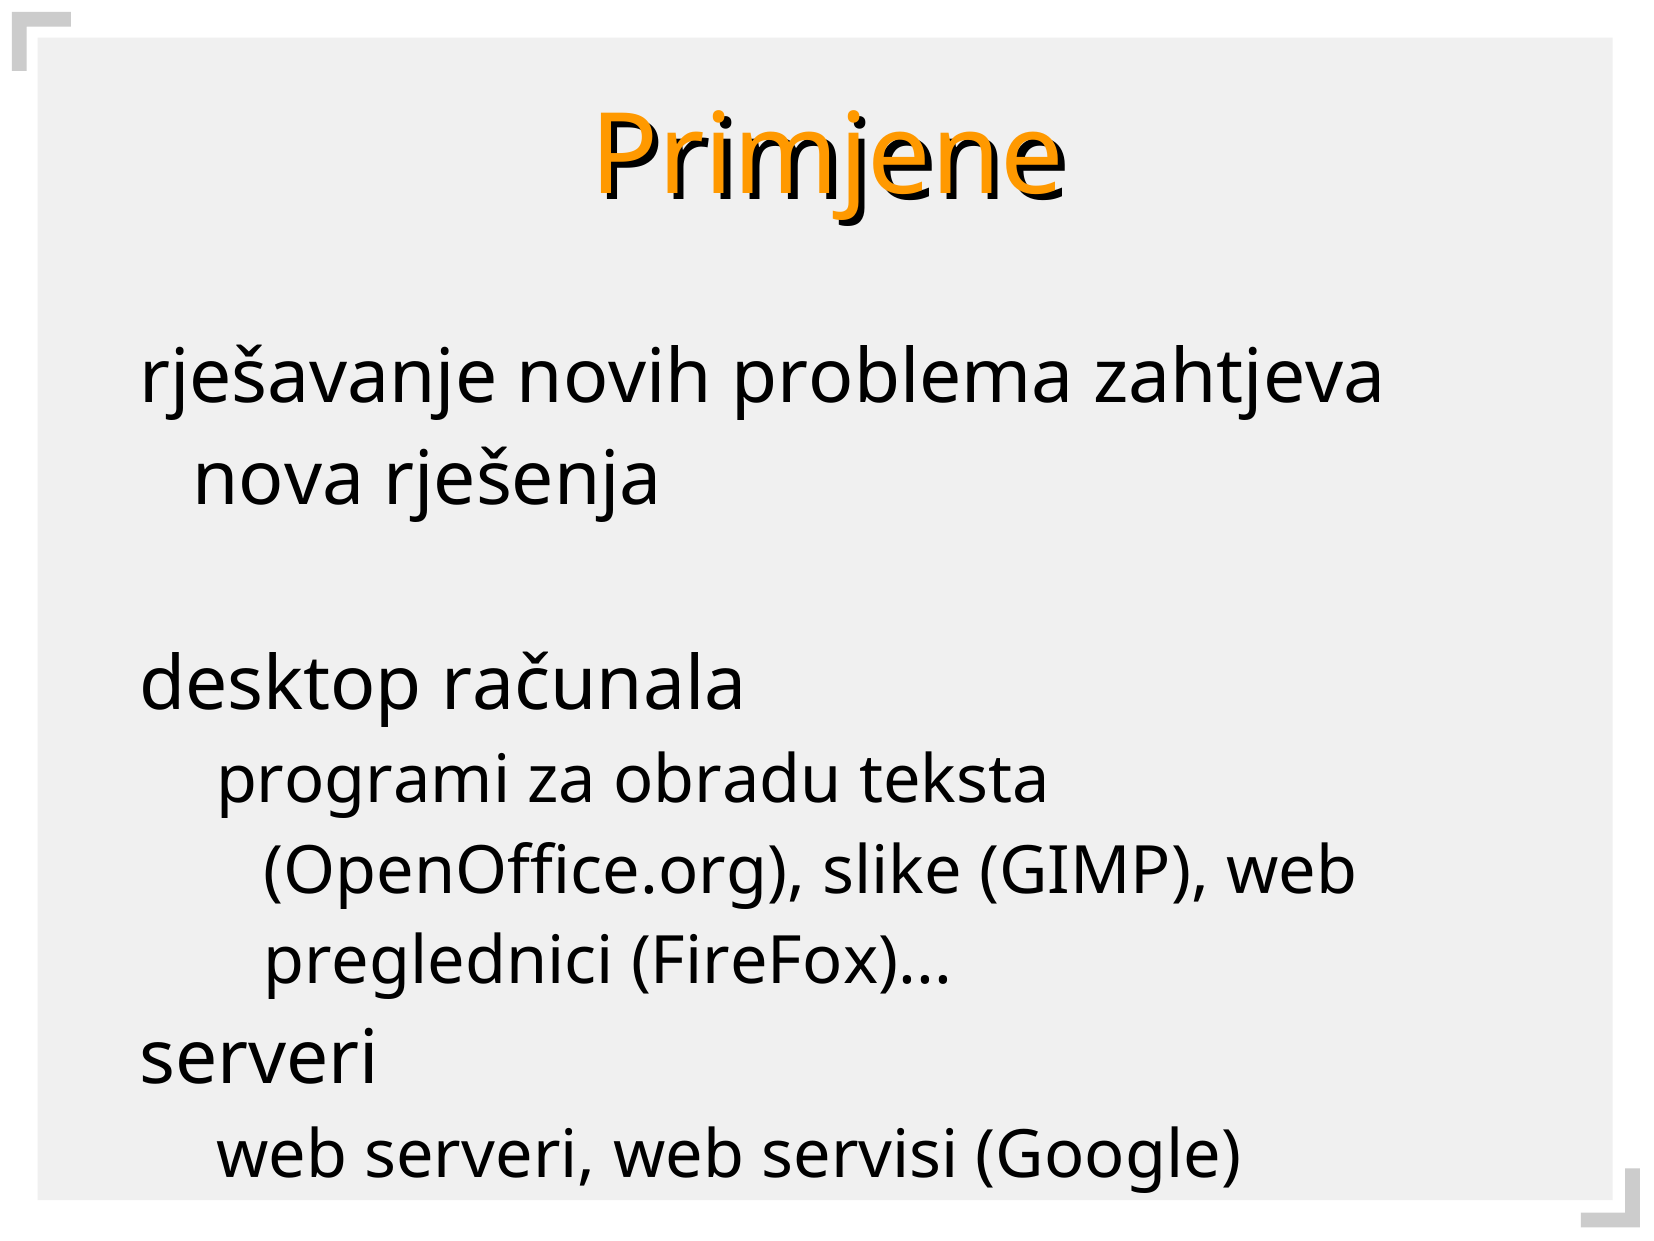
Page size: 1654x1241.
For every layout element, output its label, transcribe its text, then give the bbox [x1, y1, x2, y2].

title Primjene [121, 46, 1534, 254]
list rješavanje novih problema zahtjeva nova rješenja desktop računala programi za obradu teksta (OpenOffice.org), slike (GIMP), web preglednici (FireFox)... serveri web serveri, web servisi (Google) [121, 322, 1561, 1132]
